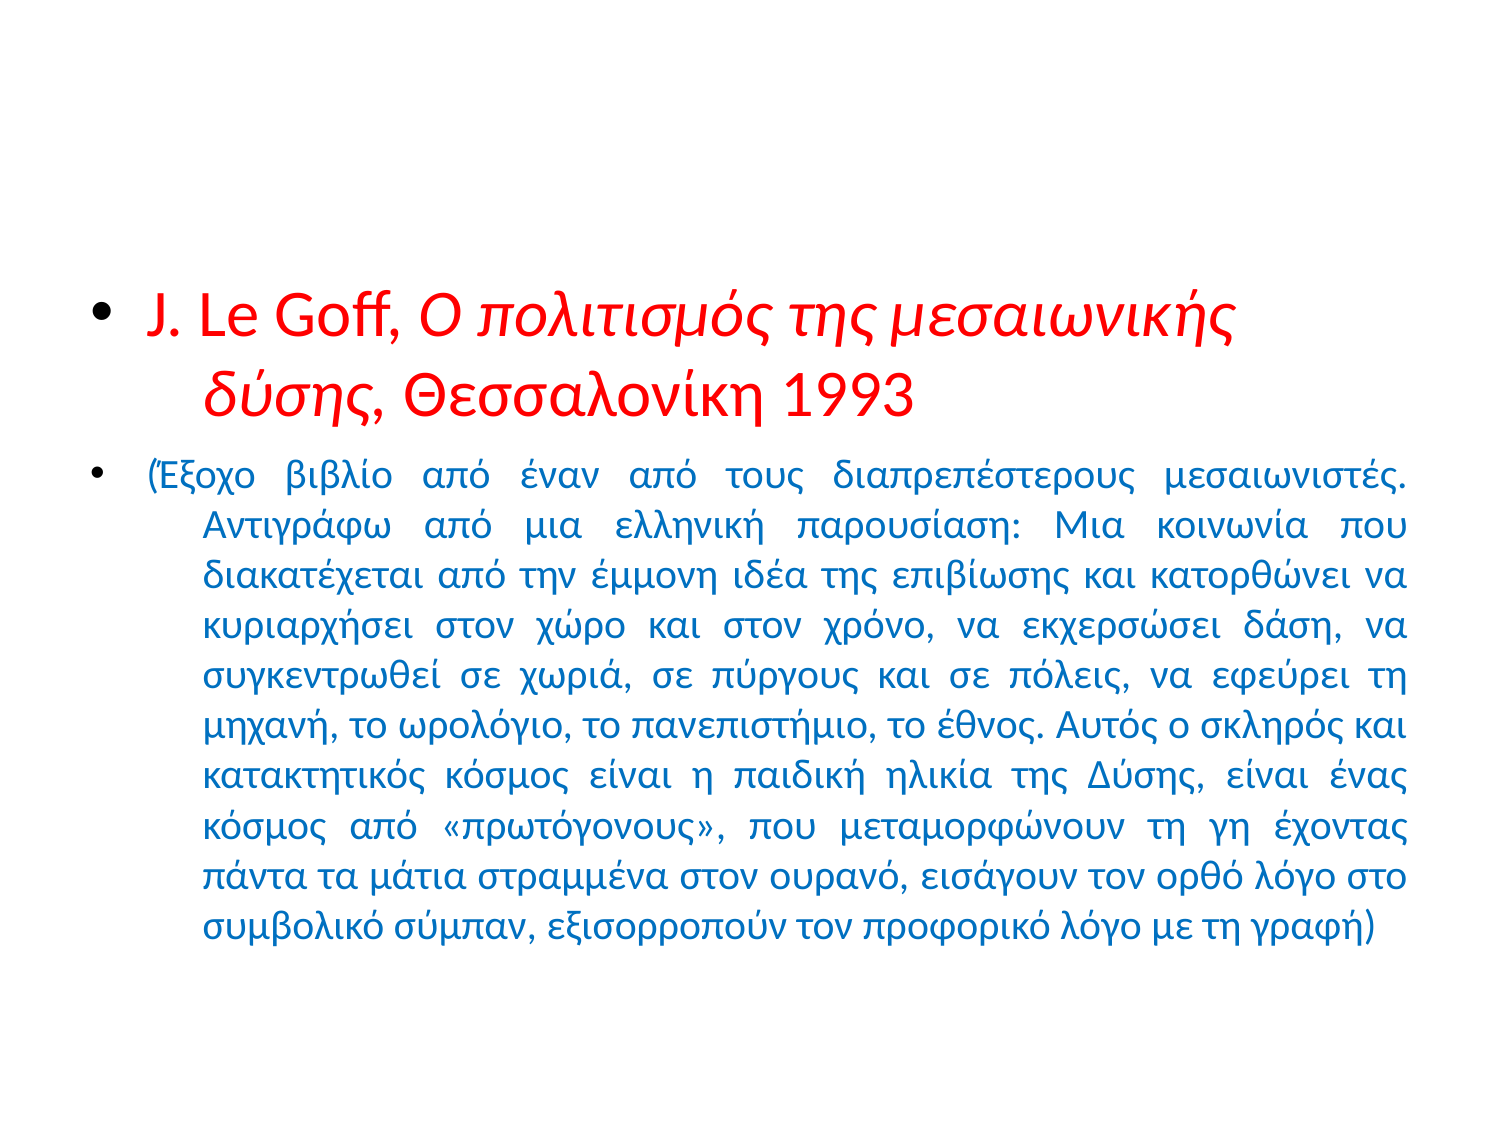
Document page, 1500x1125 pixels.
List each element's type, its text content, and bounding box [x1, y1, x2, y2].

list J. Le Goff, Ο πολιτισμός της μεσαιωνικής δύσης, Θεσσαλονίκη 1993 (Έξοχο βιβλίο από έναν από τους διαπρεπέστερους μεσαιωνιστές. Αντιγράφω από μια ελληνική παρουσίαση: Μια κοινωνία που διακατέχεται από την έμμονη ιδέα της επιβίωσης και κατορθώνει να κυριαρχήσει στον χώρο και στον χρόνο, να εκχερσώσει δάση, να συγκεντρωθεί σε χωριά, σε πύργους και σε πόλεις, να εφεύρει τη μηχανή, το ωρολόγιο, το πανεπιστήμιο, το έθνος. Αυτός ο σκληρός και κατακτητικός κόσμος είναι η παιδική ηλικία της Δύσης, είναι ένας κόσμος από «πρωτόγονους», που μεταμορφώνουν τη γη έχοντας πάντα τα μάτια στραμμένα στον ουρανό, εισάγουν τον ορθό λόγο στο συμβολικό σύμπαν, εξισορροπούν τον προφορικό λόγο με τη γραφή) [75, 262, 1426, 1005]
